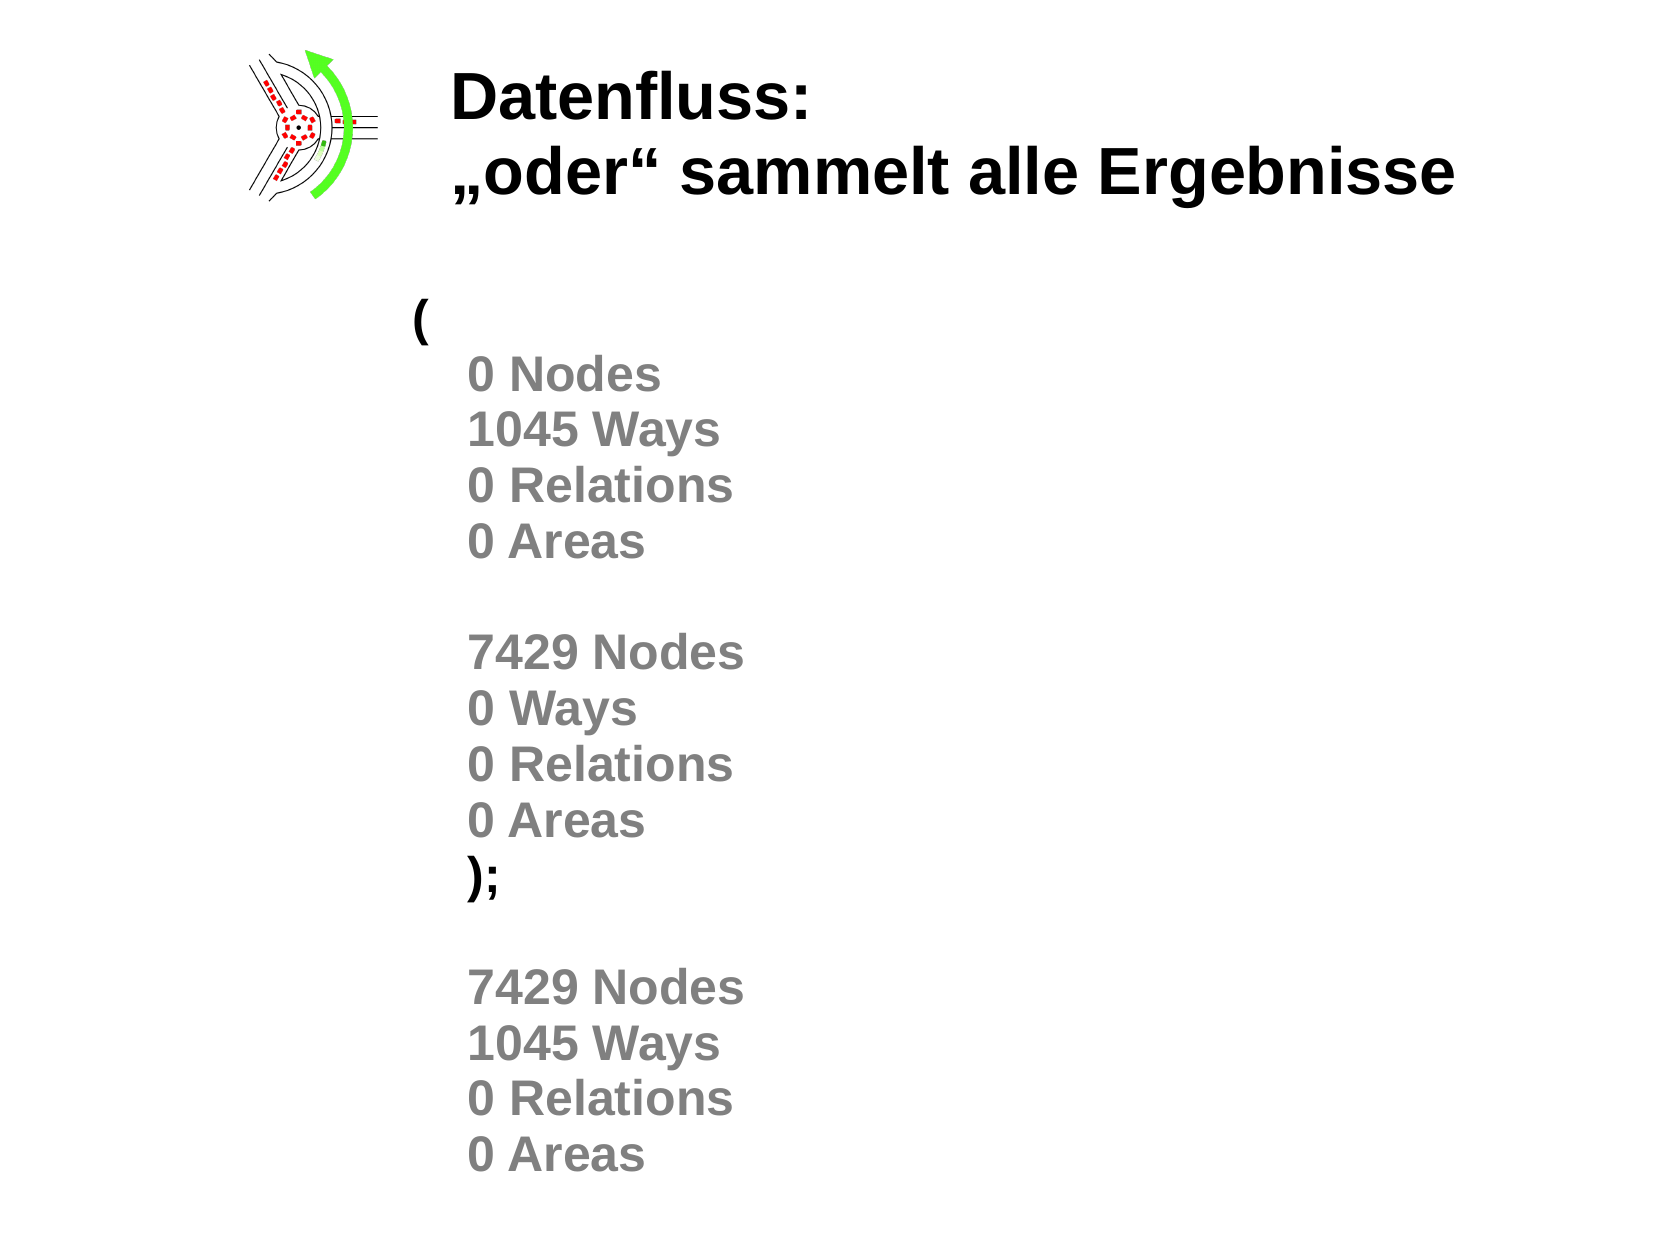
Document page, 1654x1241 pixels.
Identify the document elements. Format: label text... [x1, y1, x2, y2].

text_box ( 0 Nodes 1045 Ways 0 Relations 0 Areas 7429 Nodes 0 Ways 0 Relations 0 Areas ); 7429 Nodes 1045 Ways 0 Relations 0 Areas [397, 282, 1284, 1199]
text_box Datenfluss: „oder“ sammelt alle Ergebnisse [435, 52, 1476, 217]
picture [232, 49, 390, 206]
